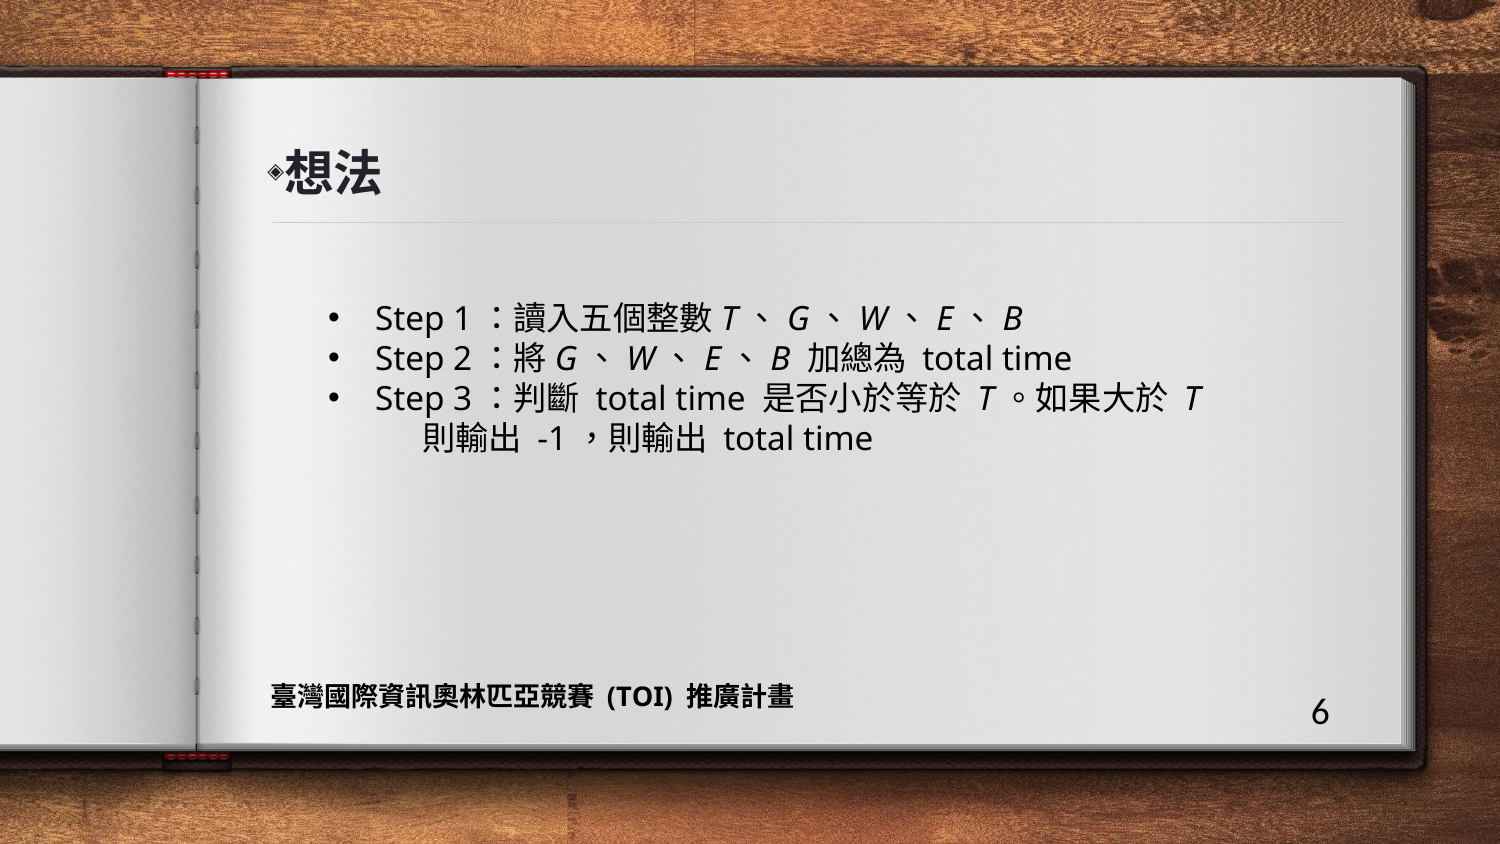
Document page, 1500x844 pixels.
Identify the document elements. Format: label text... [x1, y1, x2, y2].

text_box Step 1：讀入五個整數T、G、W、E、B Step 2：將G、W、E、B 加總為 total time Step 3：判斷 total time 是否小於等於 T。如果大於 T 則輸出 -1，則輸出 total time [313, 289, 1254, 467]
list 想法 [252, 126, 1194, 216]
text_box 6 [1295, 672, 1386, 737]
